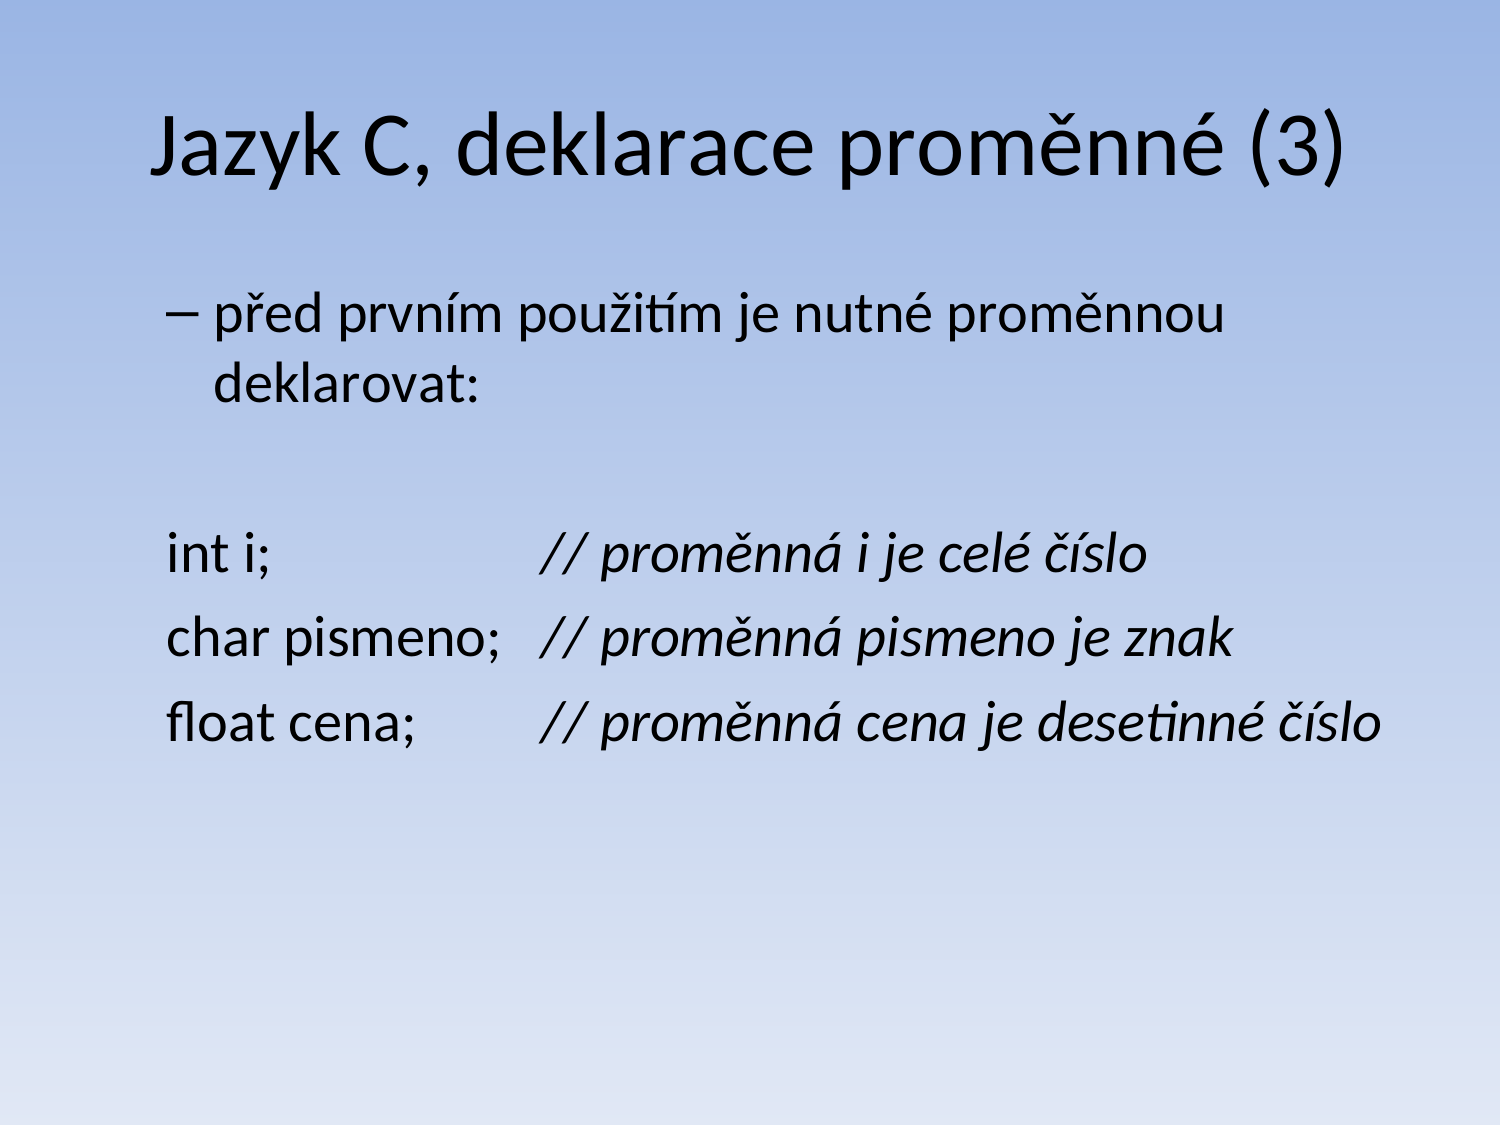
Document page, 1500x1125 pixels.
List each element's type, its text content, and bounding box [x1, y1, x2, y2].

title Jazyk C, deklarace proměnné (3) [75, 45, 1426, 233]
list před prvním použitím je nutné proměnnou deklarovat: int i; // proměnná i je celé číslo char pismeno; // proměnná pismeno je znak float cena; // proměnná cena je desetinné číslo [76, 267, 1427, 1010]
